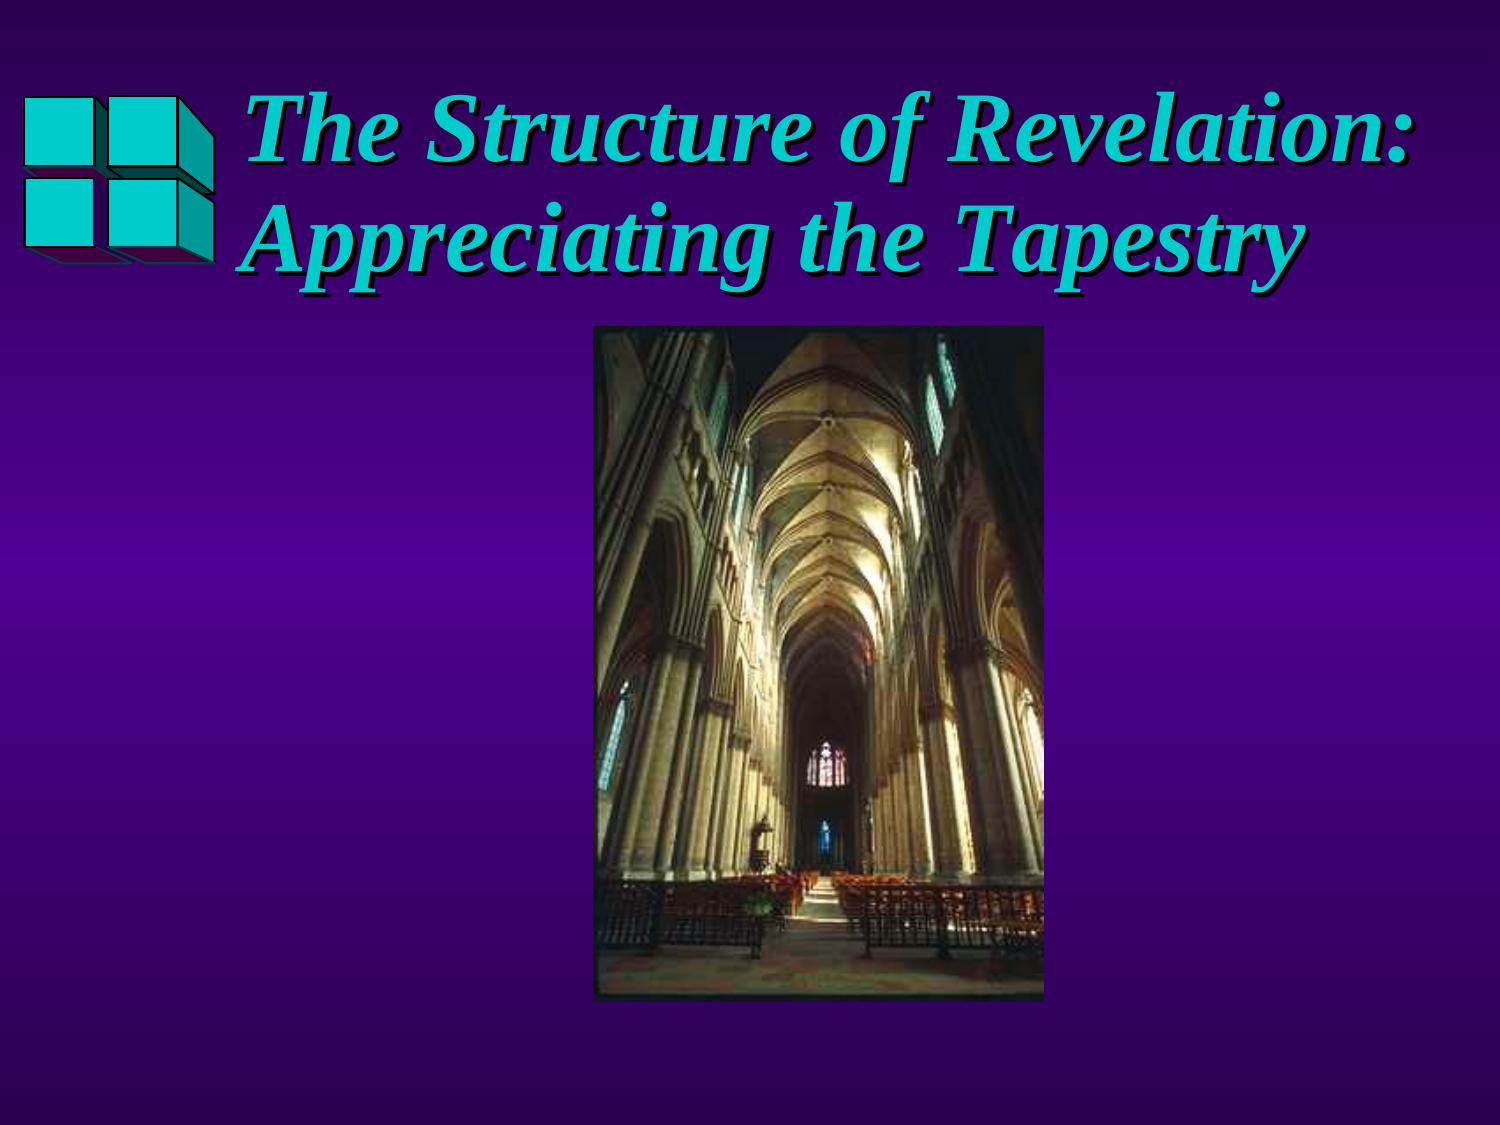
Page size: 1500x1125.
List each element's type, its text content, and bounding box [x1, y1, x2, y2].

picture [593, 326, 1044, 1002]
title The Structure of Revelation: Appreciating the Tapestry [224, 64, 1450, 302]
